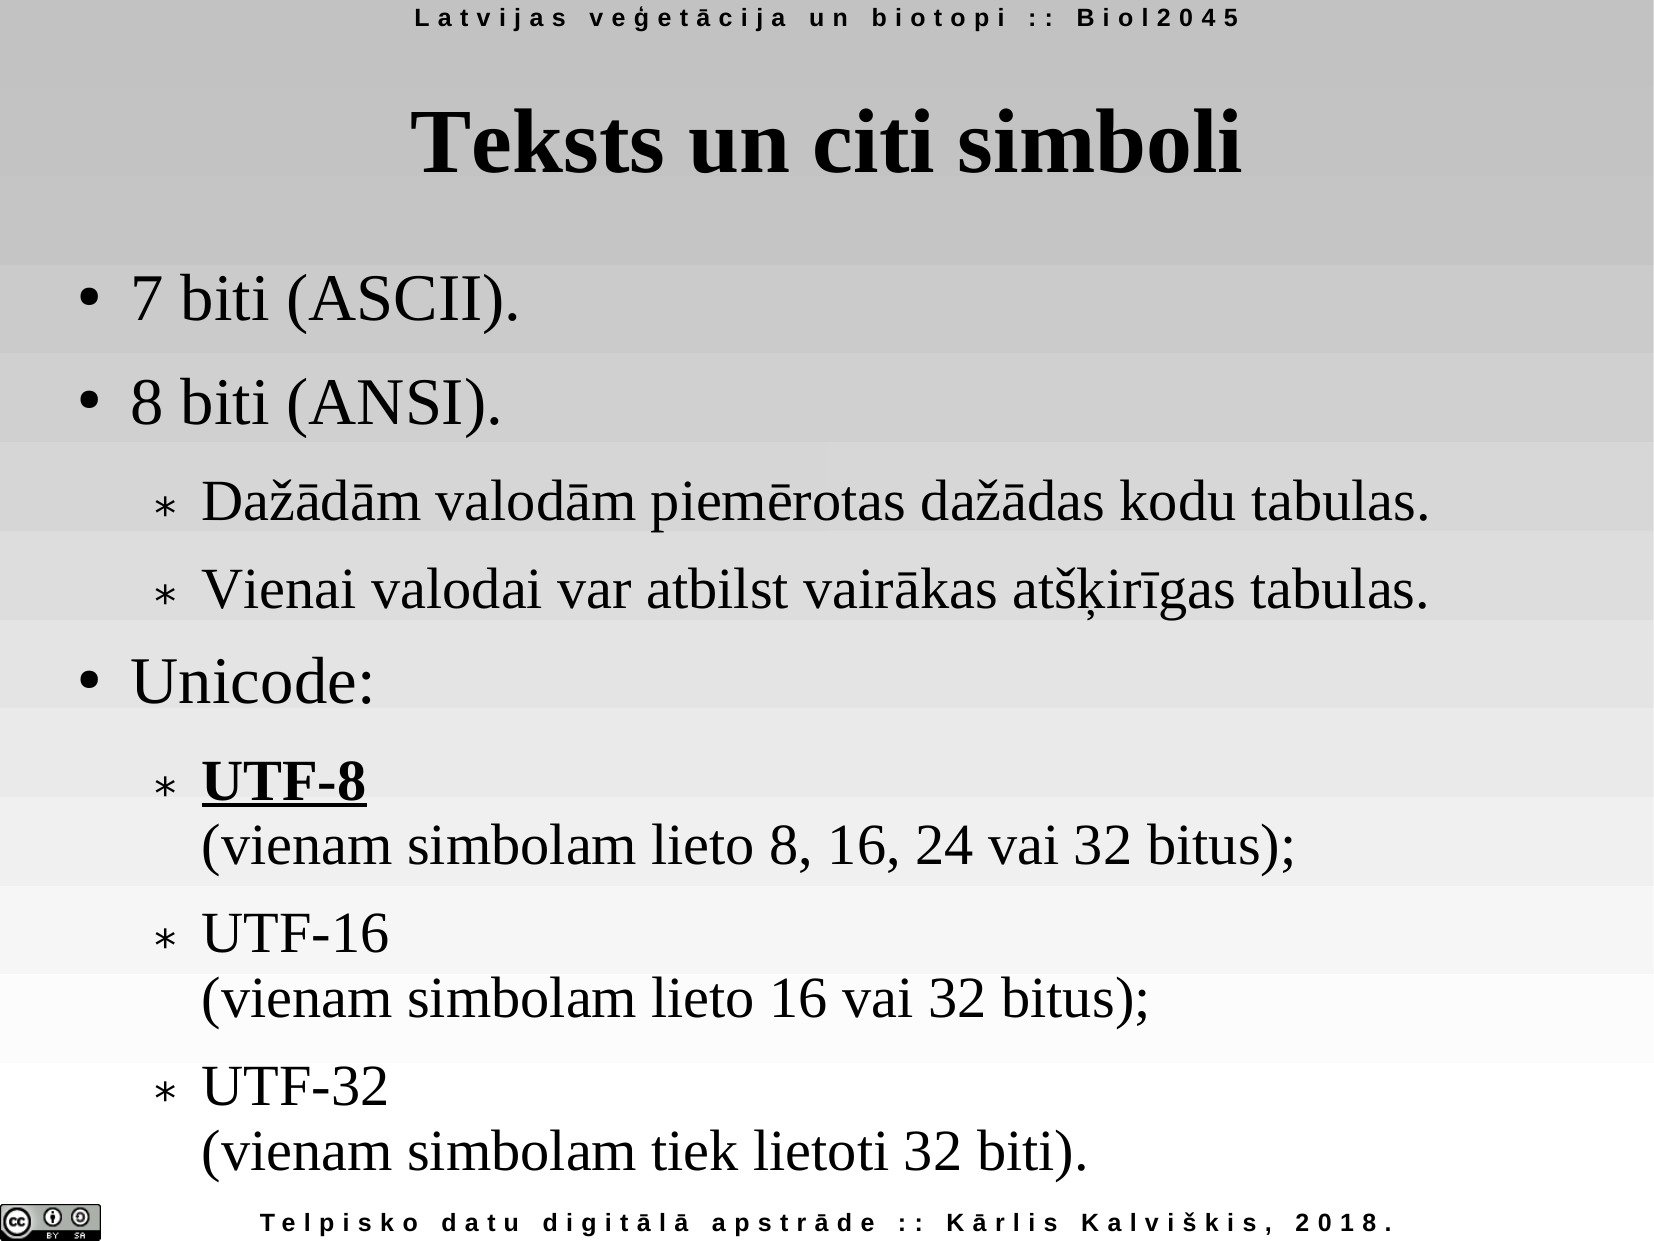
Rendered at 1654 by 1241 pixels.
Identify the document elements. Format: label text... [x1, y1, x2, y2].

title Teksts un citi simboli [59, 37, 1596, 246]
list 7 biti (ASCII). 8 biti (ANSI). Dažādām valodām piemērotas dažādas kodu tabulas. Vienai valodai var atbilst vairākas atšķirīgas tabulas. Unicode: UTF-8 (vienam simbolam lieto 8, 16, 24 vai 32 bitus); UTF-16 (vienam simbolam lieto 16 vai 32 bitus); UTF-32 (vienam simbolam tiek lietoti 32 biti). [59, 261, 1596, 1183]
picture [0, 0, 1654, 1241]
